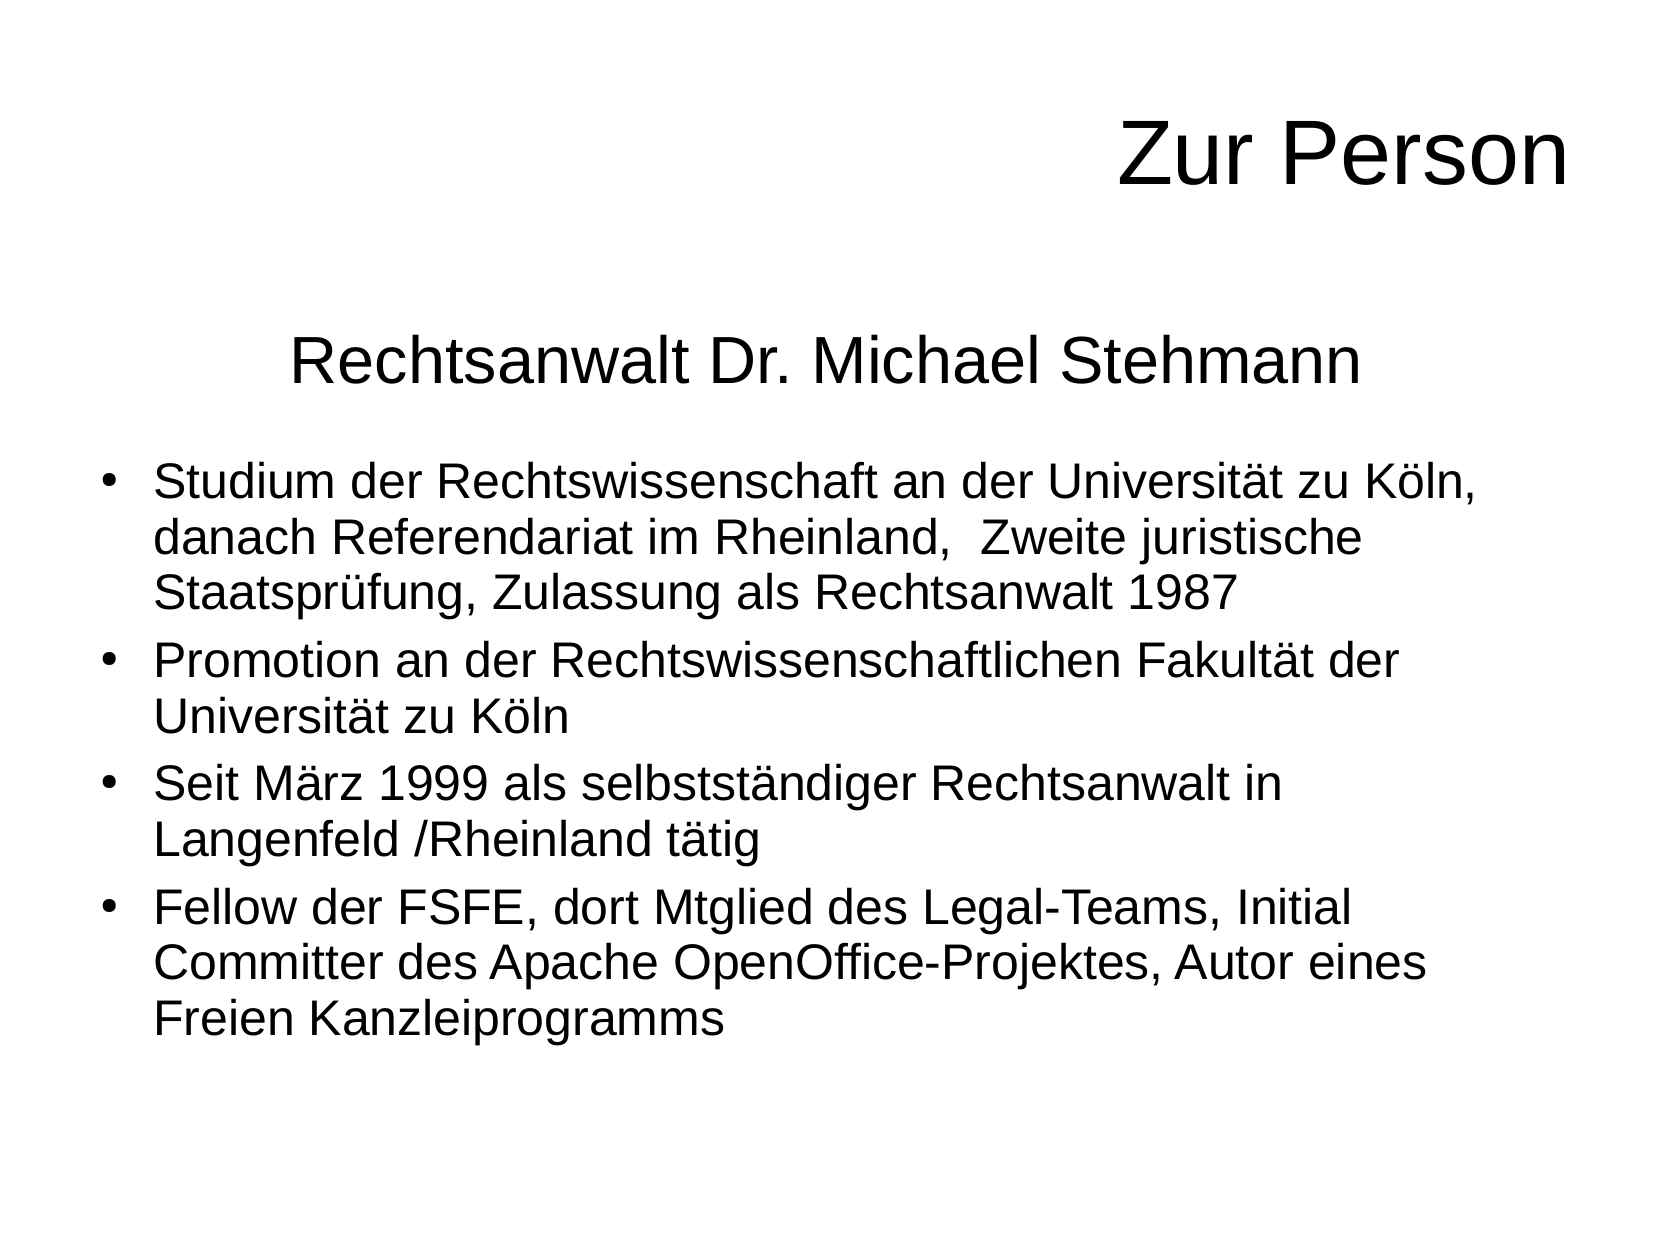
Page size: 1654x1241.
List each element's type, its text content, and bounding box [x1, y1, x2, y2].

title Zur Person [82, 49, 1571, 257]
subtitle Rechtsanwalt Dr. Michael Stehmann Studium der Rechtswissenschaft an der Universität zu Köln, danach Referendariat im Rheinland, Zweite juristische Staatsprüfung, Zulassung als Rechtsanwalt 1987 Promotion an der Rechtswissenschaftlichen Fakultät der Universität zu Köln Seit März 1999 als selbstständiger Rechtsanwalt in Langenfeld /Rheinland tätig Fellow der FSFE, dort Mtglied des Legal-Teams, Initial Committer des Apache OpenOffice-Projektes, Autor eines Freien Kanzleiprogramms [82, 290, 1571, 1109]
